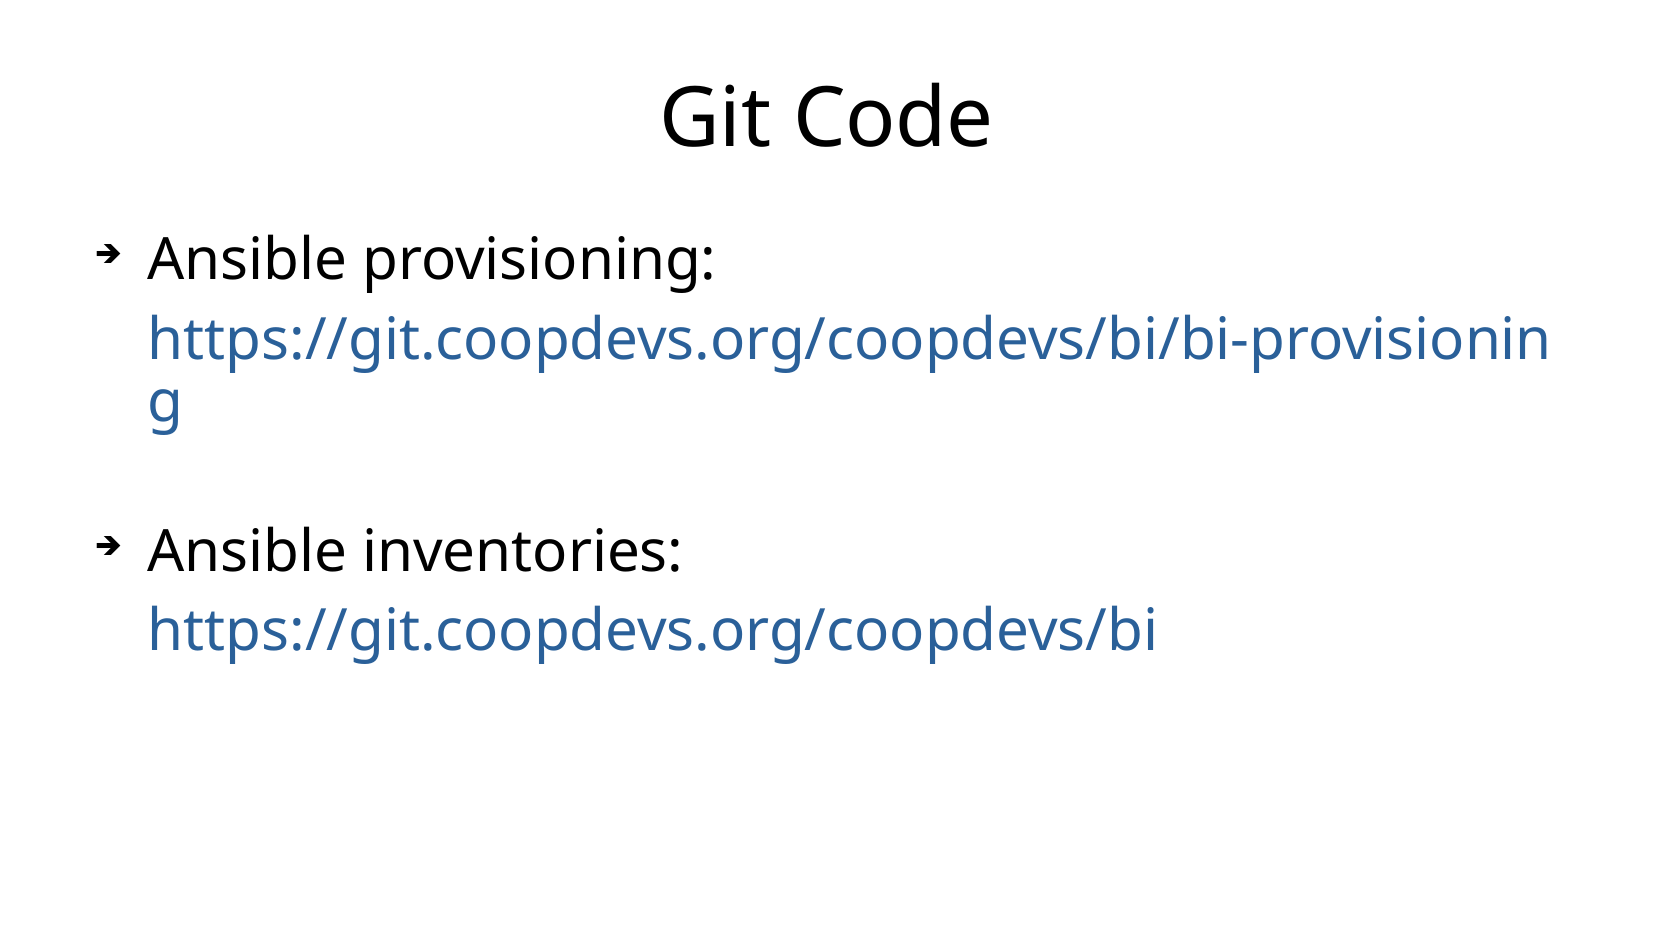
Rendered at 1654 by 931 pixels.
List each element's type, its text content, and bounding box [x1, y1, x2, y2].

title Git Code [0, 36, 1654, 193]
list Ansible provisioning: https://git.coopdevs.org/coopdevs/bi/bi-provisioning Ansible inventories: https://git.coopdevs.org/coopdevs/bi [76, 217, 1565, 916]
